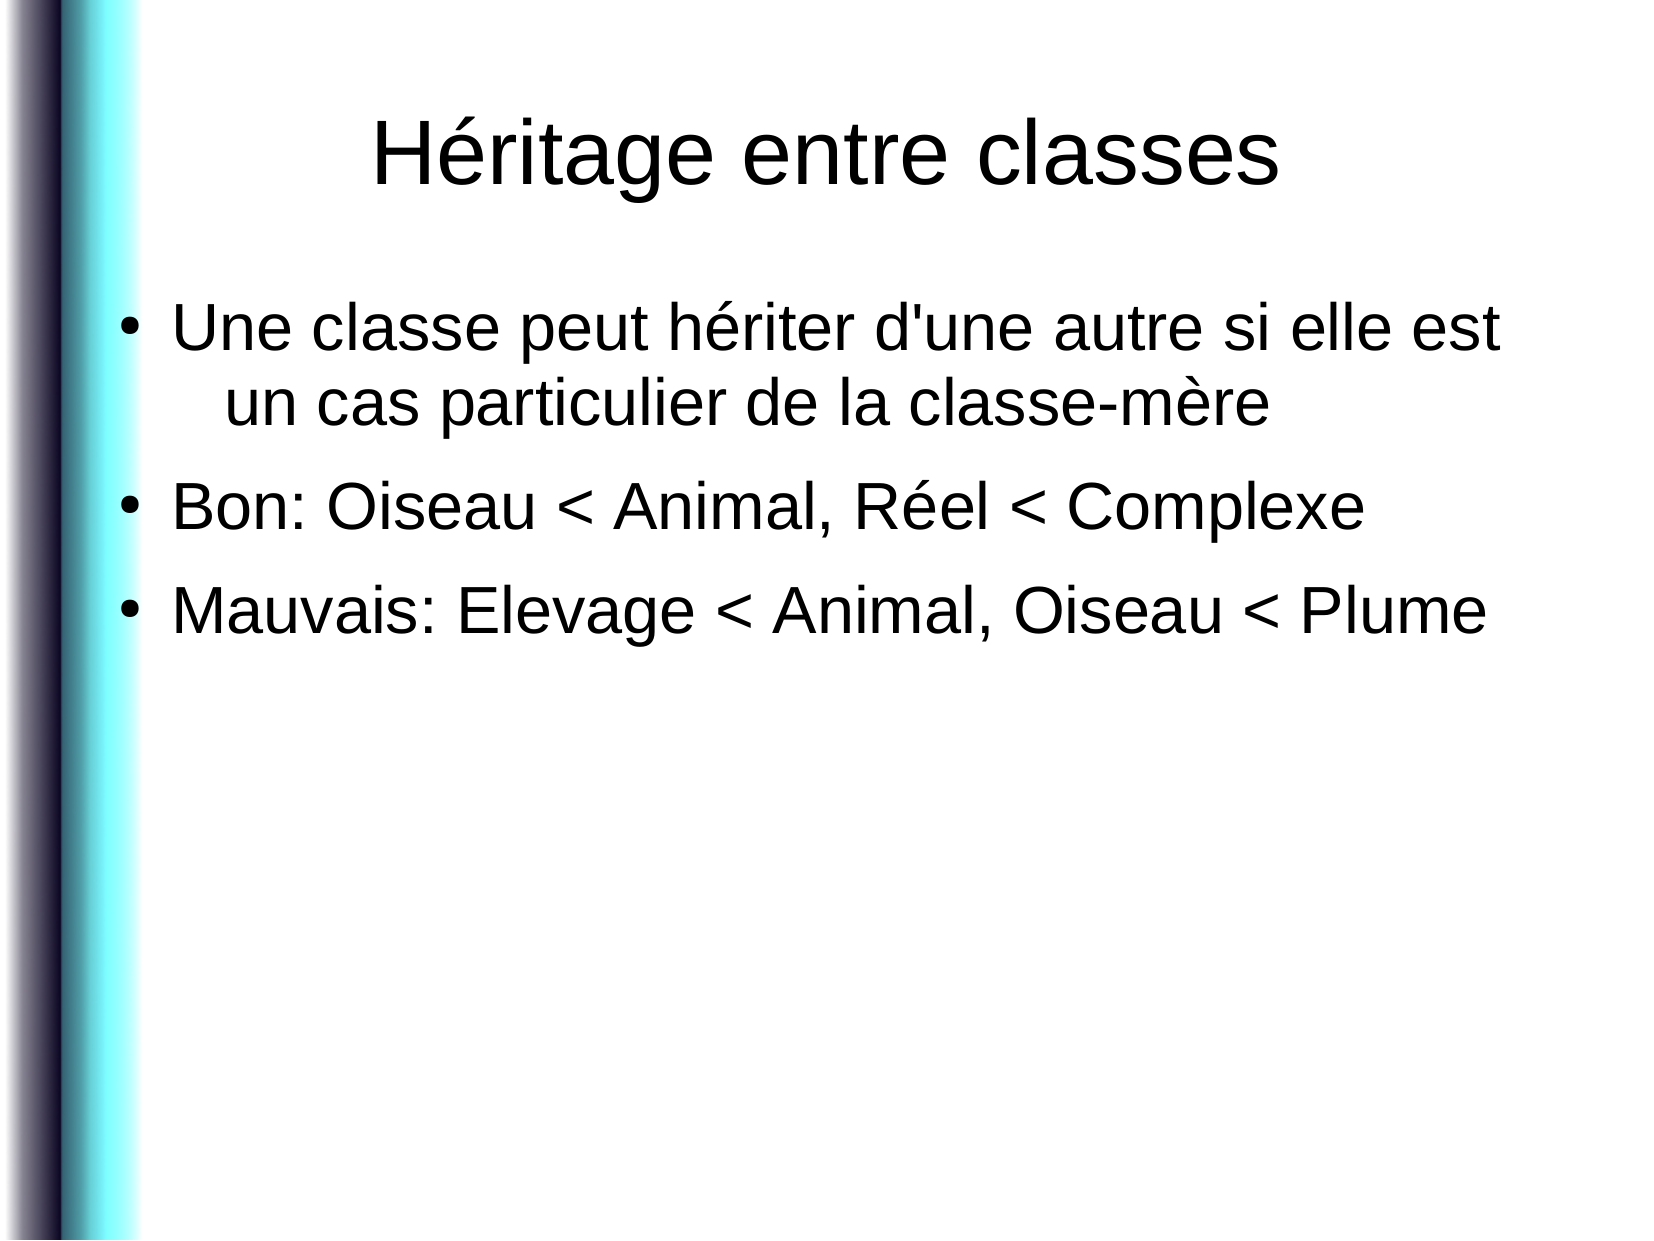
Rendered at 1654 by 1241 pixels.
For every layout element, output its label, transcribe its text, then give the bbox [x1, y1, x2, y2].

title Héritage entre classes [82, 49, 1571, 257]
picture [0, 0, 1654, 1240]
list Une classe peut hériter d'une autre si elle est un cas particulier de la classe-mère Bon: Oiseau < Animal, Réel < Complexe Mauvais: Elevage < Animal, Oiseau < Plume [82, 290, 1571, 1109]
